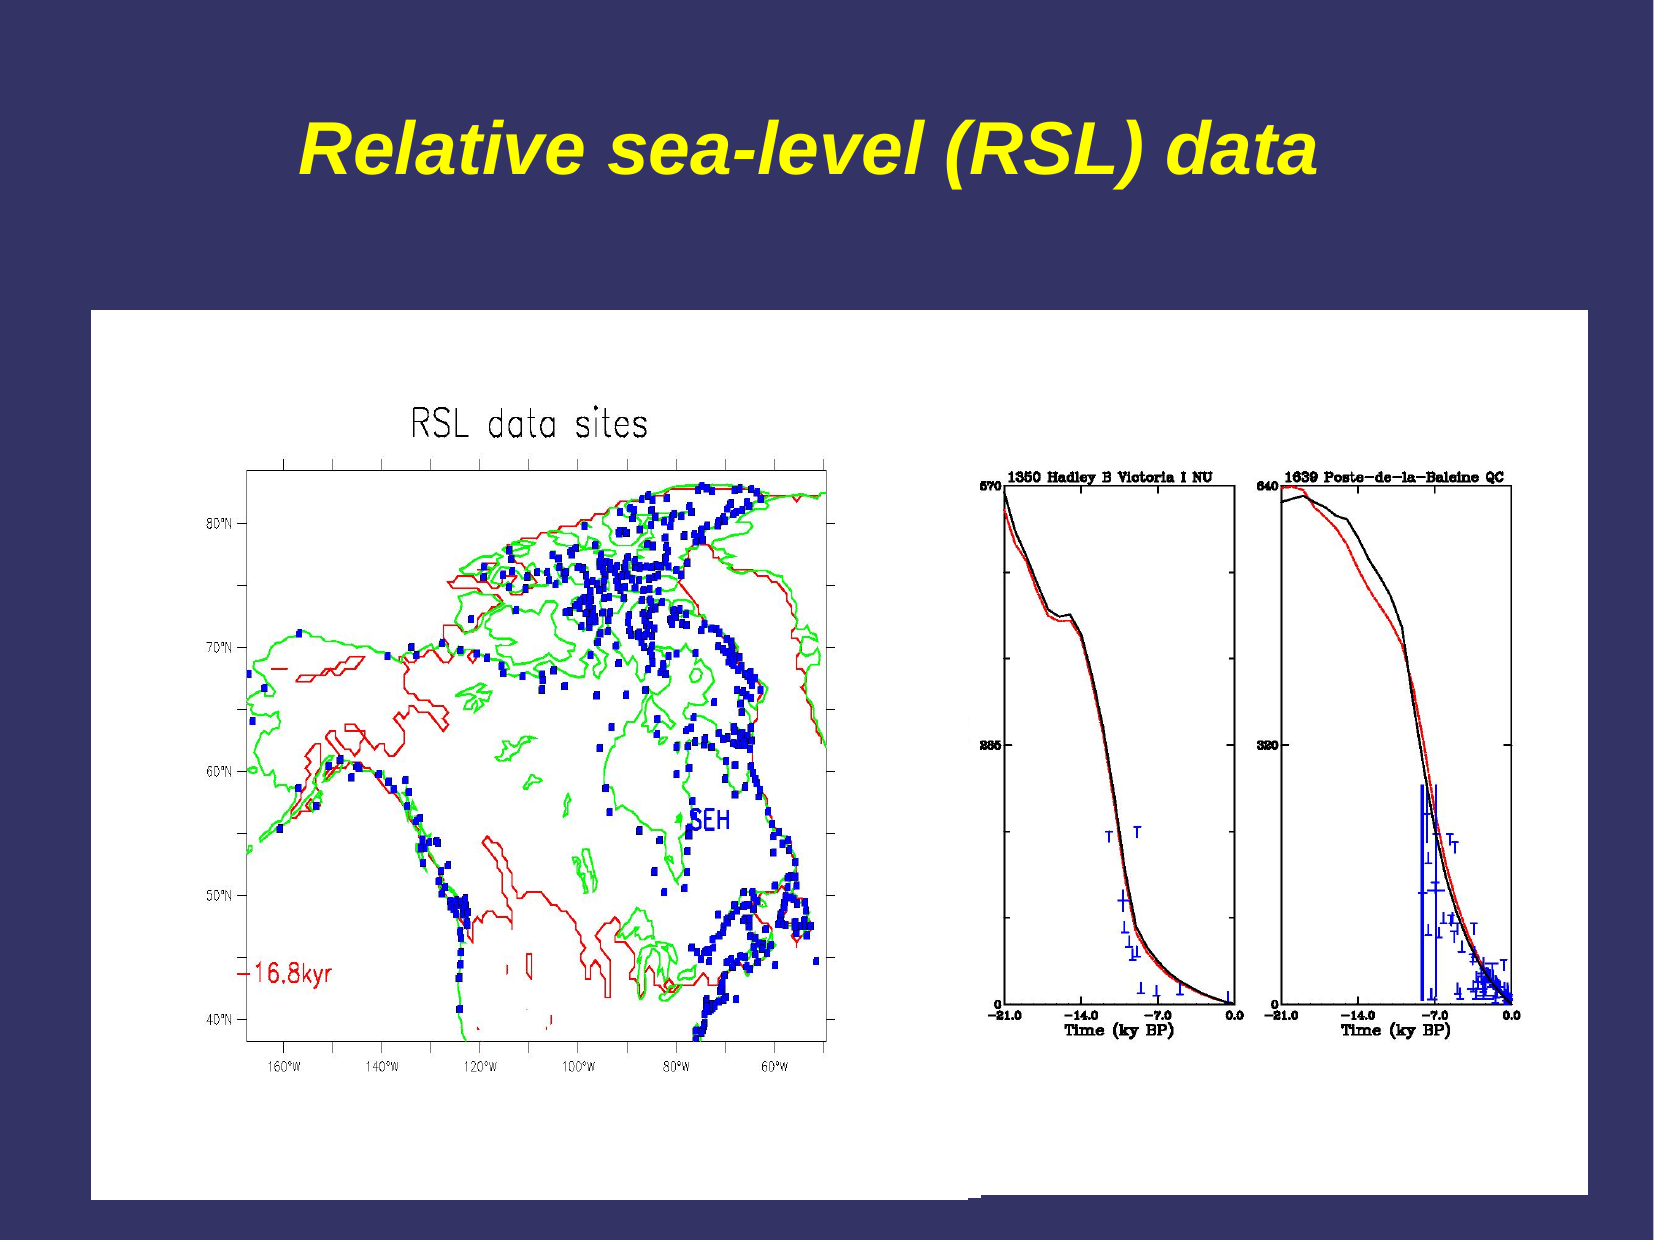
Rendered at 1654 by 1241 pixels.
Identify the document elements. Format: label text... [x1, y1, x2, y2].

picture [91, 310, 1588, 1200]
title Relative sea-level (RSL) data [103, 49, 1516, 250]
